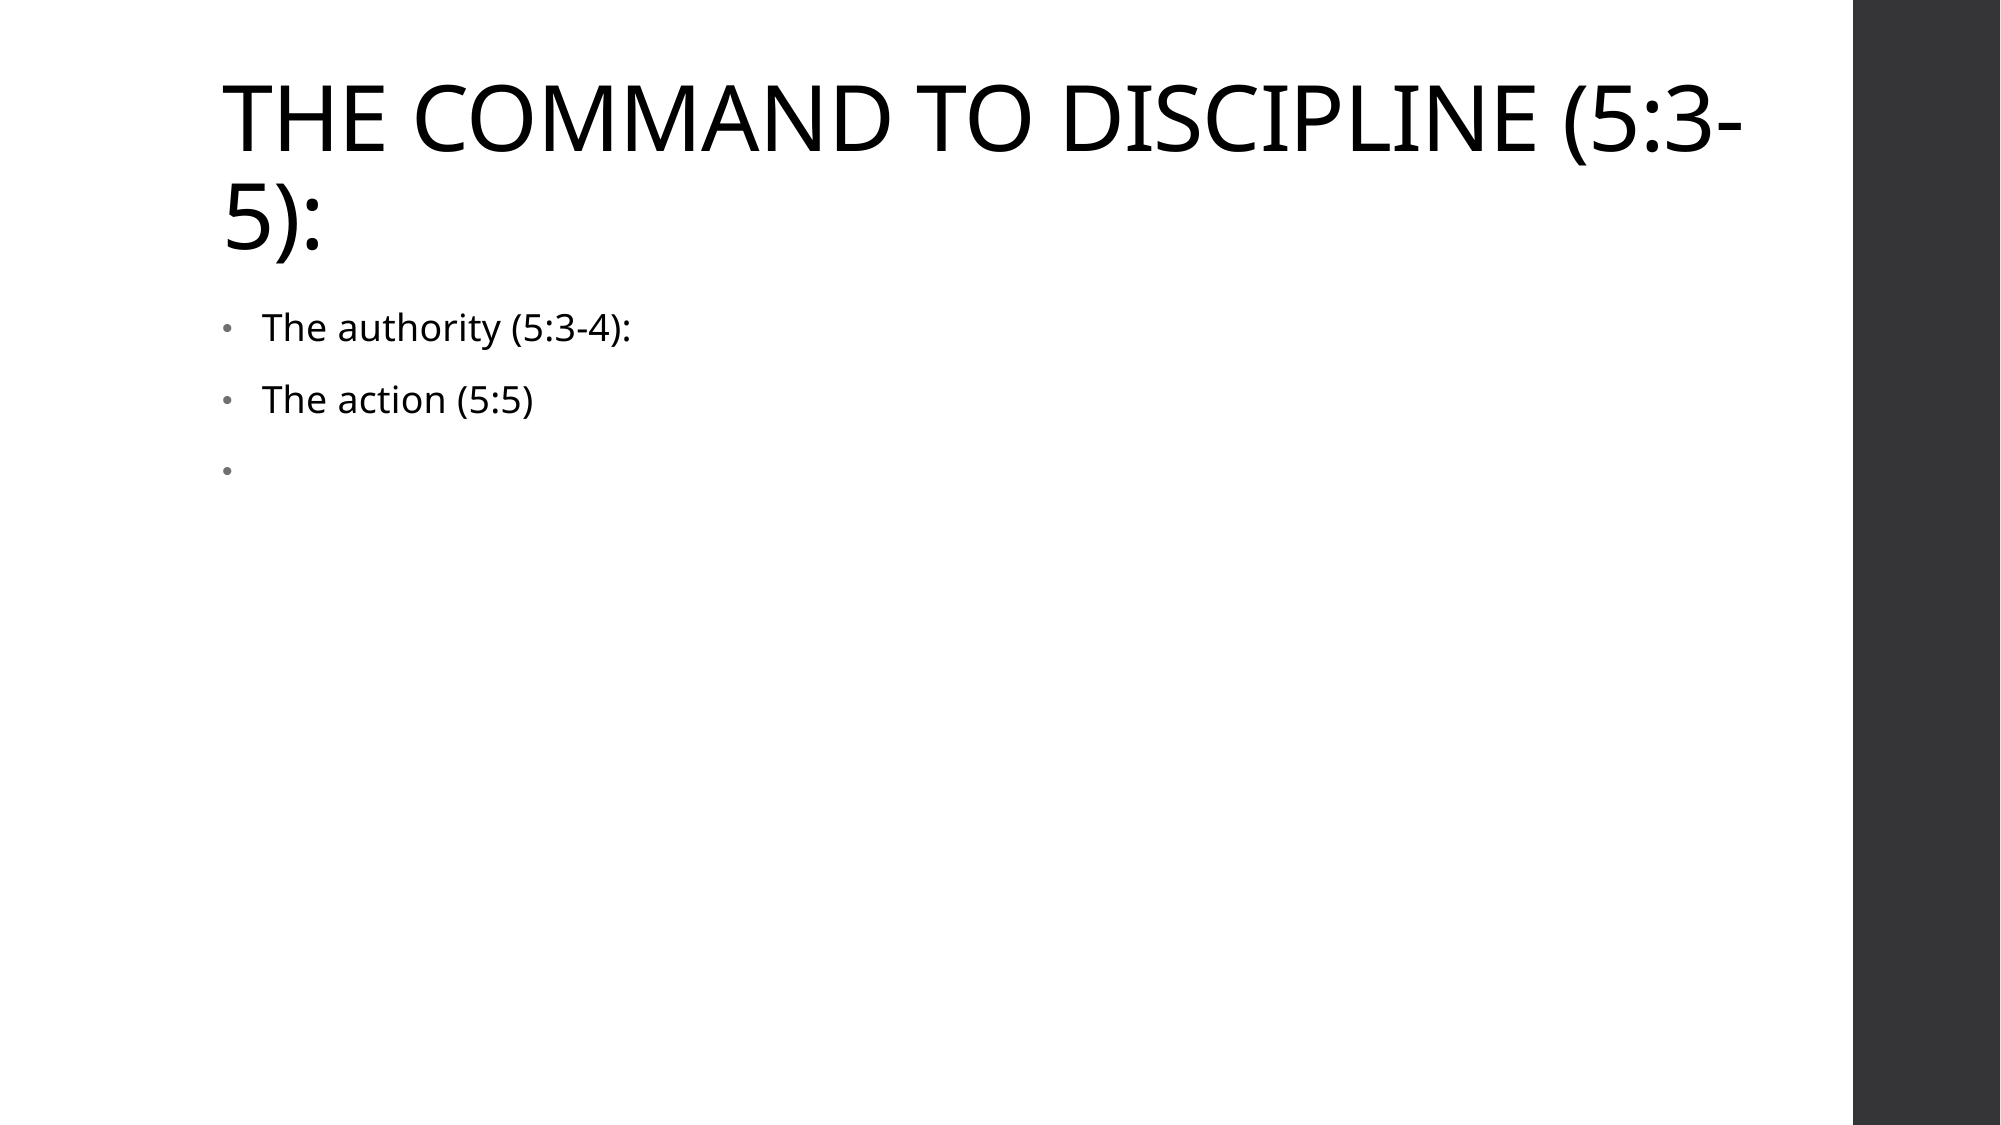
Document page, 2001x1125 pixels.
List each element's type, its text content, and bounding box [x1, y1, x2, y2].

list The authority (5:3-4): The action (5:5) [206, 299, 1617, 1014]
title THE COMMAND TO DISCIPLINE (5:3-5): [206, 60, 1797, 278]
